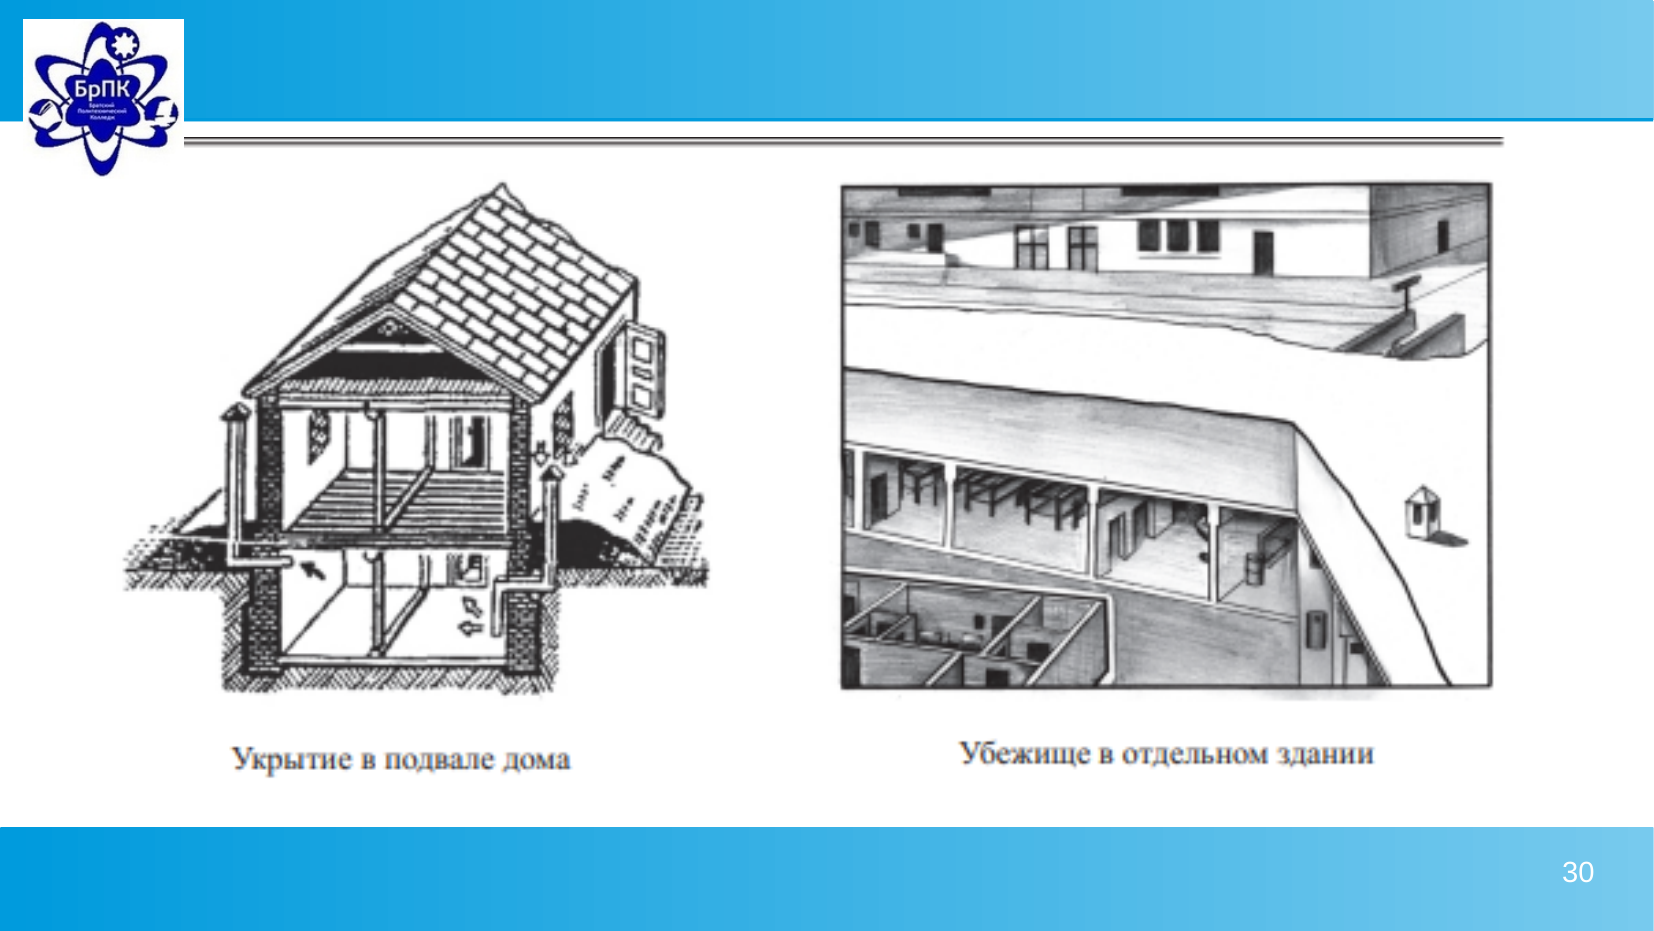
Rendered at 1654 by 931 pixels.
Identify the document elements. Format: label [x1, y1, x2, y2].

picture [9, 20, 1636, 811]
